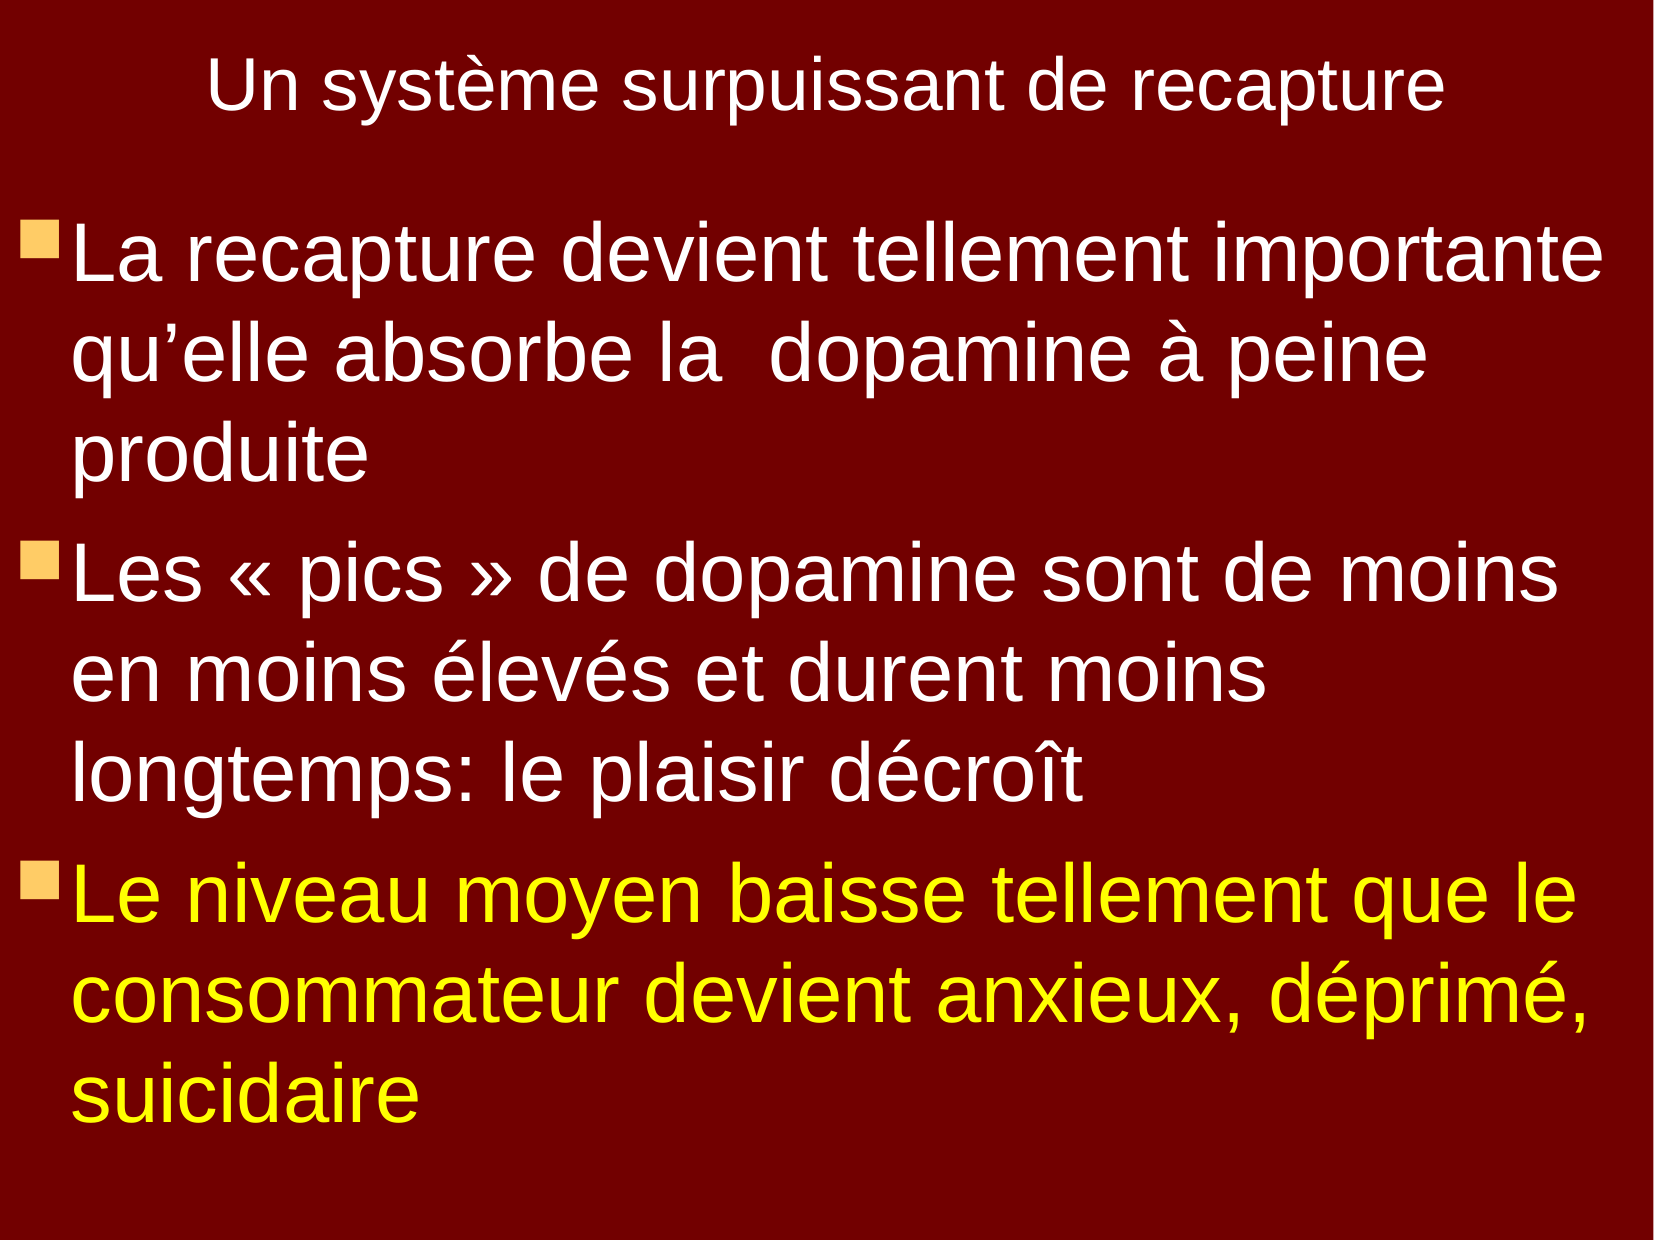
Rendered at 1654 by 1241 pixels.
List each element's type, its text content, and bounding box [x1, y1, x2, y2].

title Un système surpuissant de recapture [0, 0, 1654, 190]
list La recapture devient tellement importante qu’elle absorbe la dopamine à peine produite Les « pics » de dopamine sont de moins en moins élevés et durent moins longtemps: le plaisir décroît Le niveau moyen baisse tellement que le consommateur devient anxieux, déprimé, suicidaire [0, 190, 1654, 1154]
